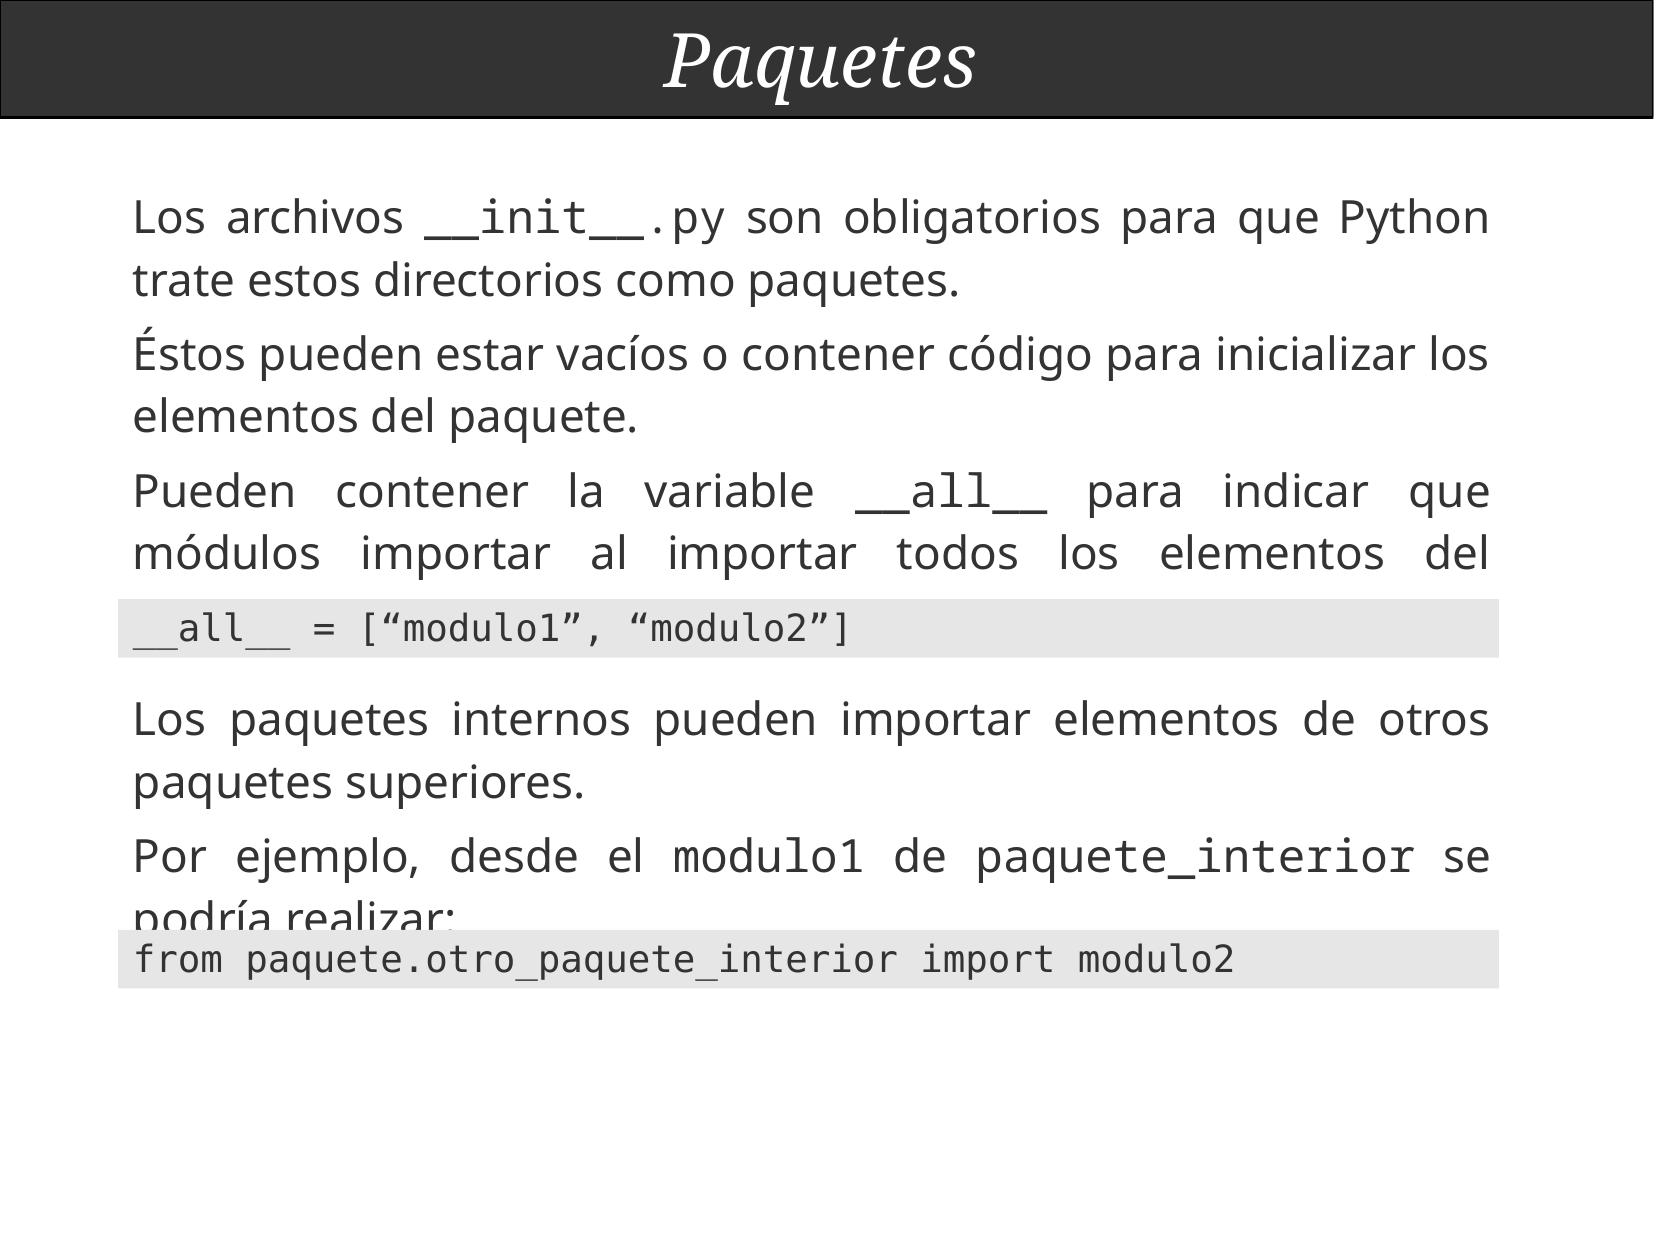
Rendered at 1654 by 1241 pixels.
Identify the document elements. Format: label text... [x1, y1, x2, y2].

text_box from paquete.otro_paquete_interior import modulo2 [118, 929, 1499, 989]
text_box Los archivos __init__.py son obligatorios para que Python trate estos directorios como paquetes. Éstos pueden estar vacíos o contener código para inicializar los elementos del paquete. Pueden contener la variable __all__ para indicar que módulos importar al importar todos los elementos del paquete. [118, 177, 1506, 589]
text_box Paquetes [0, 0, 1654, 101]
text_box __all__ = [“modulo1”, “modulo2”] [118, 599, 1499, 658]
text_box Los paquetes internos pueden importar elementos de otros paquetes superiores. Por ejemplo, desde el modulo1 de paquete_interior se podría realizar: [118, 679, 1506, 919]
